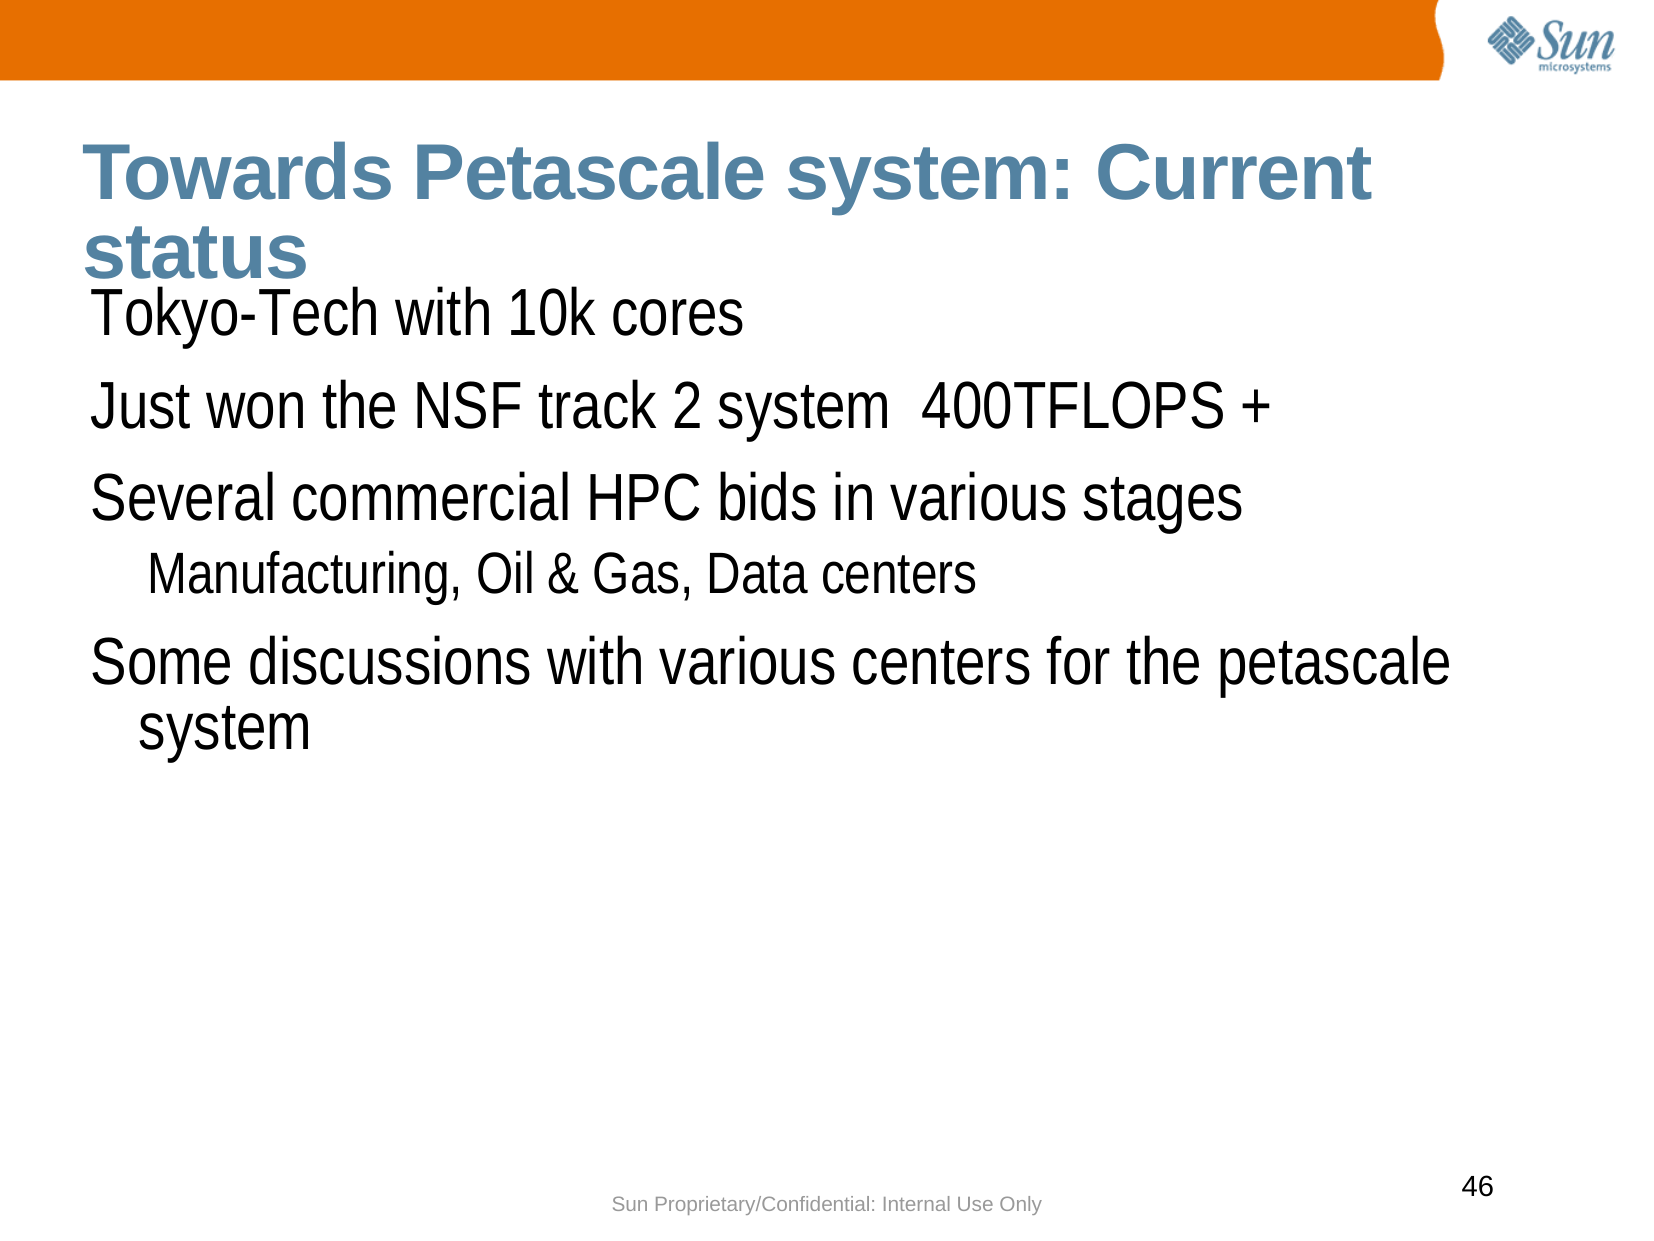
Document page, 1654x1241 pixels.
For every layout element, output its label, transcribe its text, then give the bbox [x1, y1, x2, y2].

list Tokyo-Tech with 10k cores Just won the NSF track 2 system 400TFLOPS + Several commercial HPC bids in various stages Manufacturing, Oil & Gas, Data centers Some discussions with various centers for the petascale system [71, 283, 1545, 1121]
title Towards Petascale system: Current status [82, 135, 1585, 304]
picture [0, 0, 1654, 83]
